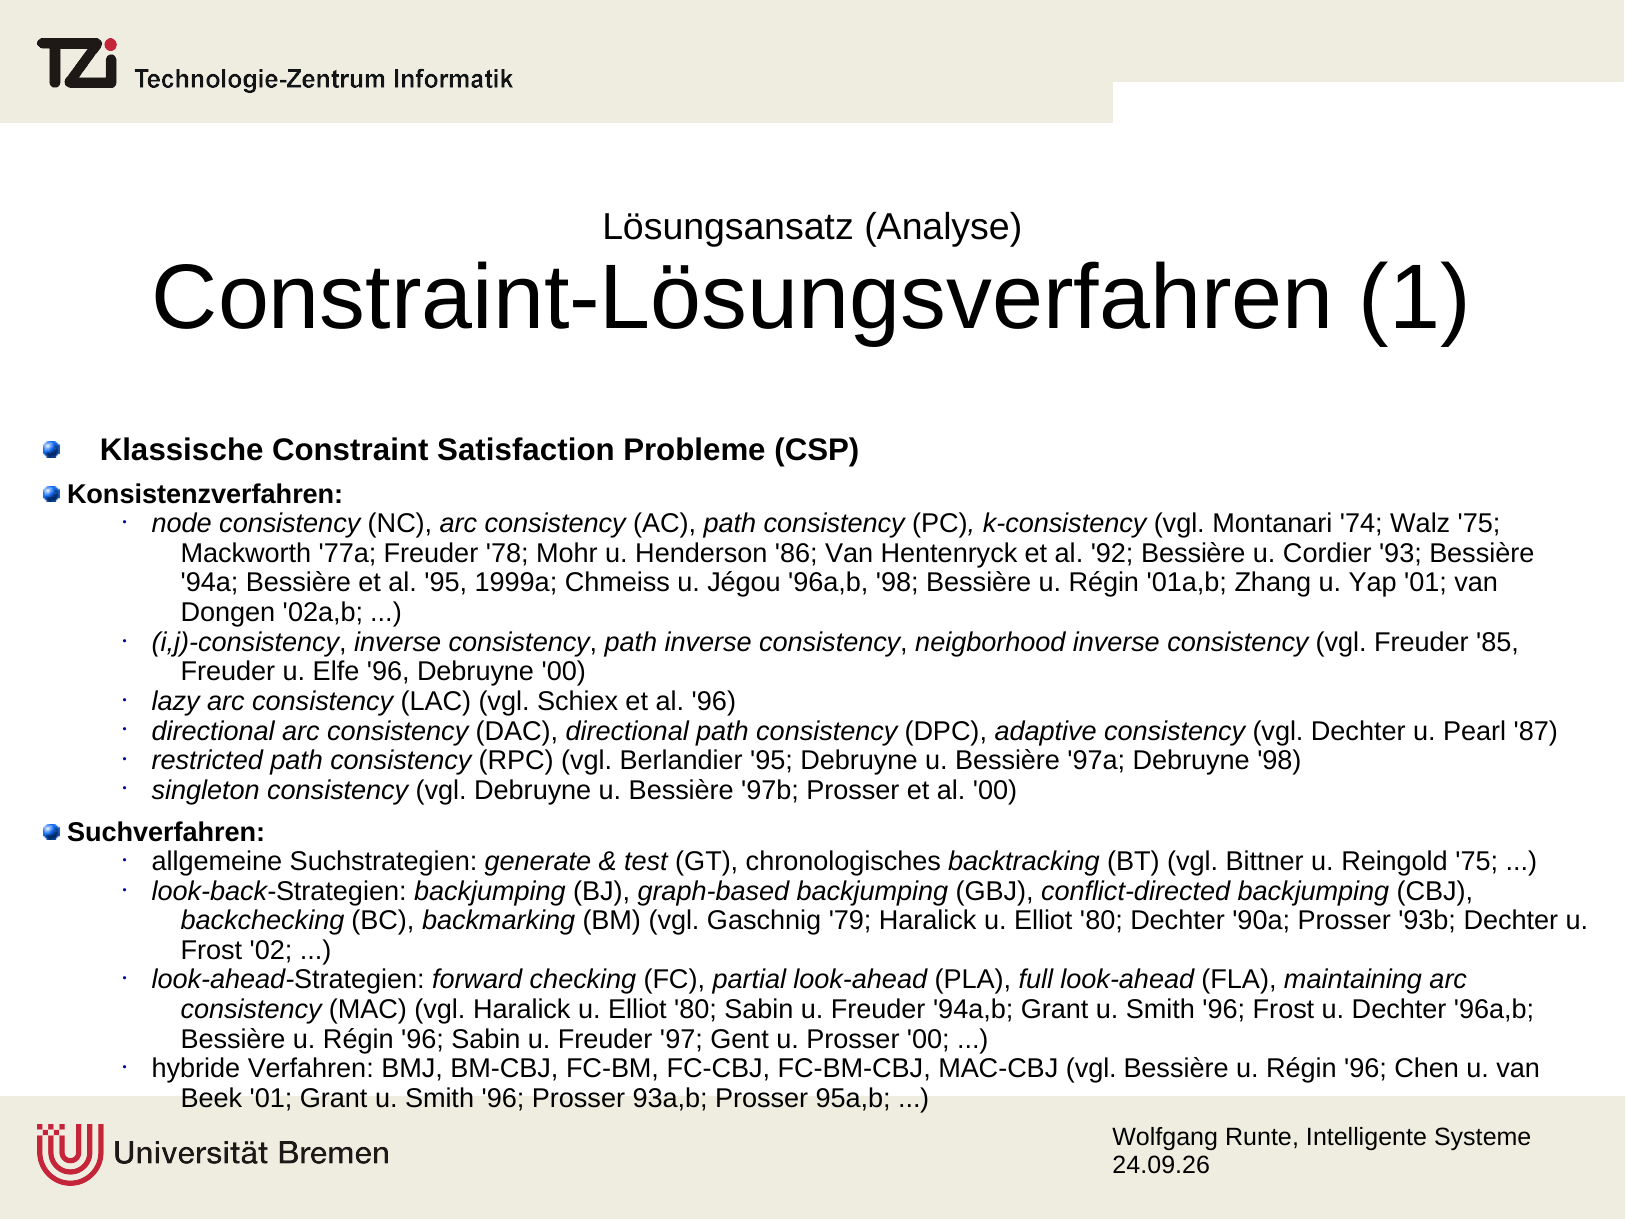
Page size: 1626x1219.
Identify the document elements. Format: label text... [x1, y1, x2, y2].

title Lösungsansatz (Analyse) Constraint-Lösungsverfahren (1) [112, 162, 1513, 393]
list Klassische Constraint Satisfaction Probleme (CSP) Konsistenzverfahren: node consistency (NC), arc consistency (AC), path consistency (PC), k-consistency (vgl. Montanari '74; Walz '75; Mackworth '77a; Freuder '78; Mohr u. Henderson '86; Van Hentenryck et al. '92; Bessière u. Cordier '93; Bessière '94a; Bessière et al. '95, 1999a; Chmeiss u. Jégou '96a,b, '98; Bessière u. Régin '01a,b; Zhang u. Yap '01; van Dongen '02a,b; ...) (i,j)-consistency, inverse consistency, path inverse consistency, neigborhood inverse consistency (vgl. Freuder '85, Freuder u. Elfe '96, Debruyne '00) lazy arc consistency (LAC) (vgl. Schiex et al. '96) directional arc consistency (DAC), directional path consistency (DPC), adaptive consistency (vgl. Dechter u. Pearl '87) restricted path consistency (RPC) (vgl. Berlandier '95; Debruyne u. Bessière '97a; Debruyne '98) singleton consistency (vgl. Debruyne u. Bessière '97b; Prosser et al. '00) Suchverfahren: allgemeine Suchstrategien: generate & test (GT), chronologisches backtracking (BT) (vgl. Bittner u. Reingold '75; ...) look-back-Strategien: backjumping (BJ), graph-based backjumping (GBJ), conflict-directed backjumping (CBJ), backchecking (BC), backmarking (BM) (vgl. Gaschnig '79; Haralick u. Elliot '80; Dechter '90a; Prosser '93b; Dechter u. Frost '02; ...) look-ahead-Strategien: forward checking (FC), partial look-ahead (PLA), full look-ahead (FLA), maintaining arc consistency (MAC) (vgl. Haralick u. Elliot '80; Sabin u. Freuder '94a,b; Grant u. Smith '96; Frost u. Dechter '96a,b; Bessière u. Régin '96; Sabin u. Freuder '97; Gent u. Prosser '00; ...) hybride Verfahren: BMJ, BM-CBJ, FC-BM, FC-CBJ, FC-BM-CBJ, MAC-CBJ (vgl. Bessière u. Régin '96; Chen u. van Beek '01; Grant u. Smith '96; Prosser 93a,b; Prosser 95a,b; ...) [43, 433, 1596, 1085]
picture [37, 1124, 388, 1186]
picture [37, 38, 513, 93]
